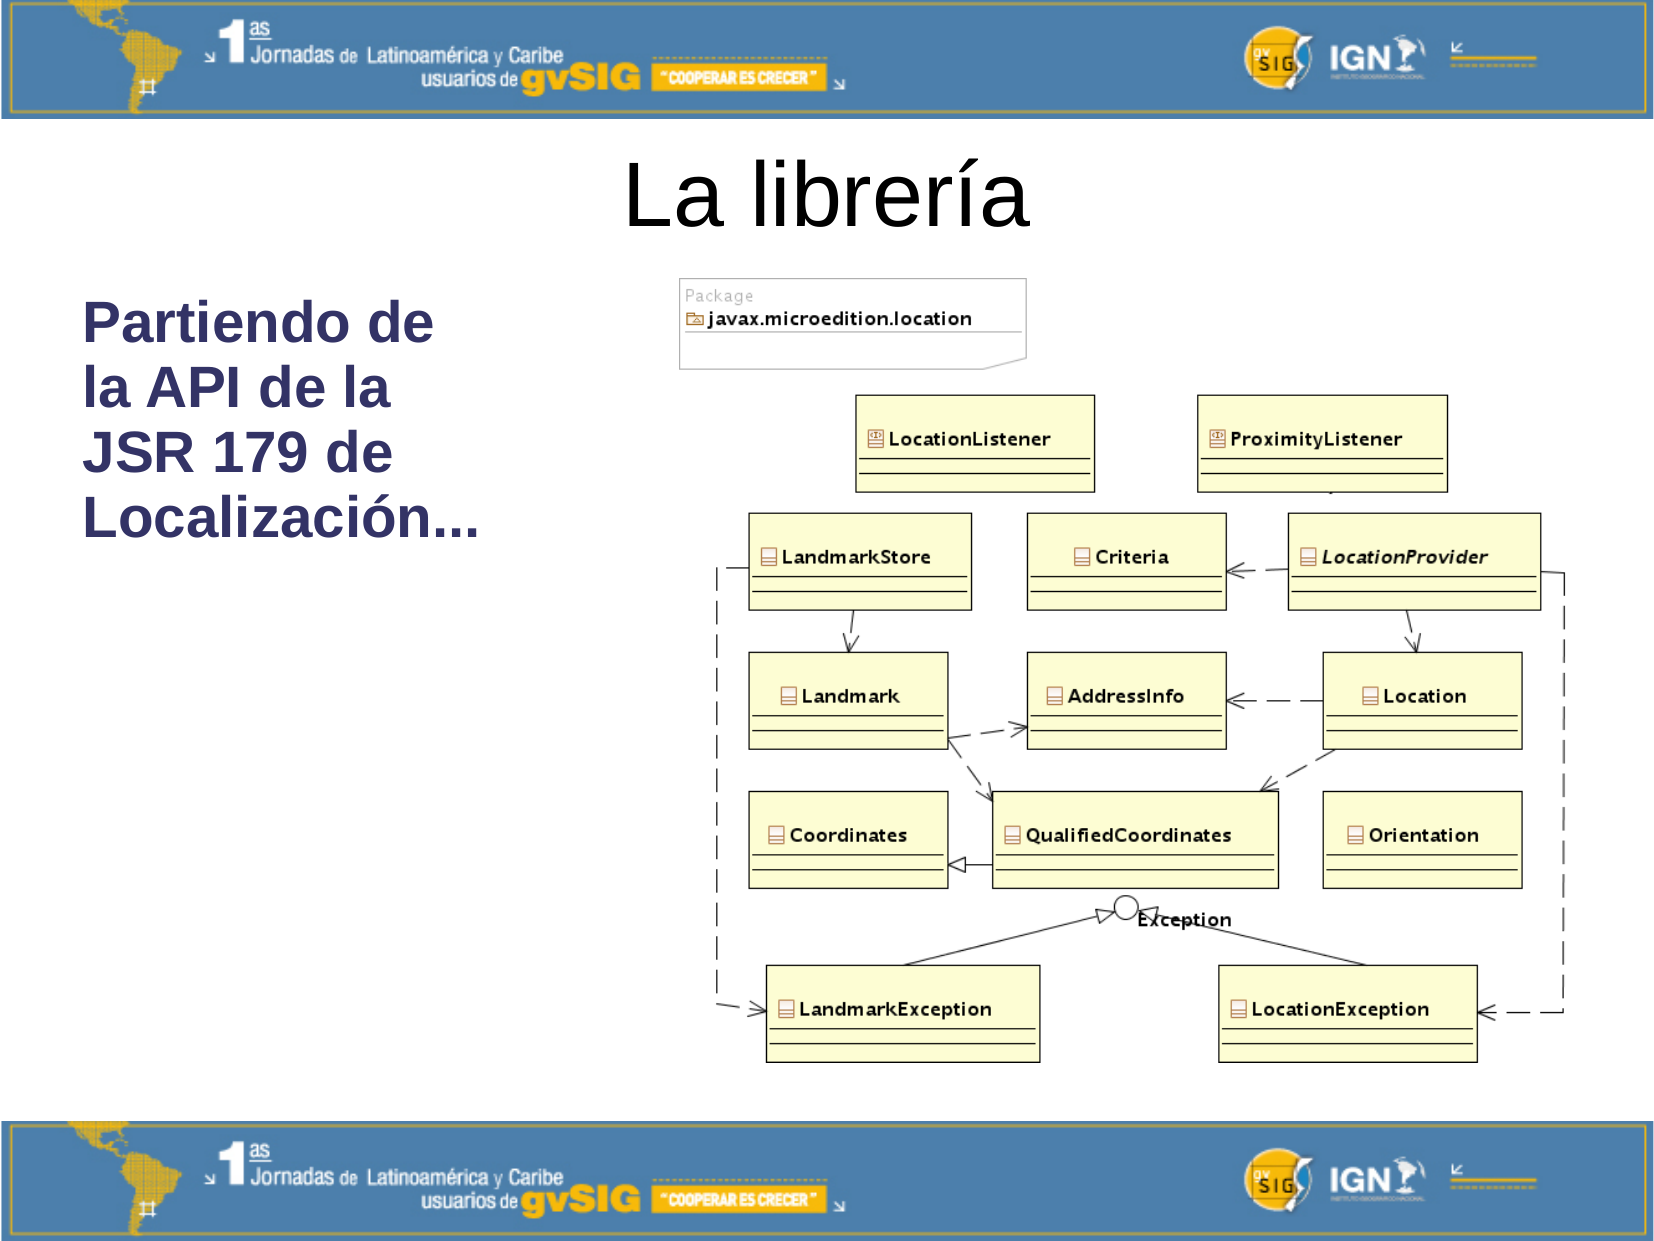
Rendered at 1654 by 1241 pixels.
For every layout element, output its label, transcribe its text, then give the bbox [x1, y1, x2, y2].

list Partiendo de la API de la JSR 179 de Localización... [82, 290, 809, 1109]
picture [679, 278, 1580, 1063]
picture [0, 1121, 1654, 1241]
title La librería [82, 90, 1571, 290]
picture [0, 0, 1654, 119]
